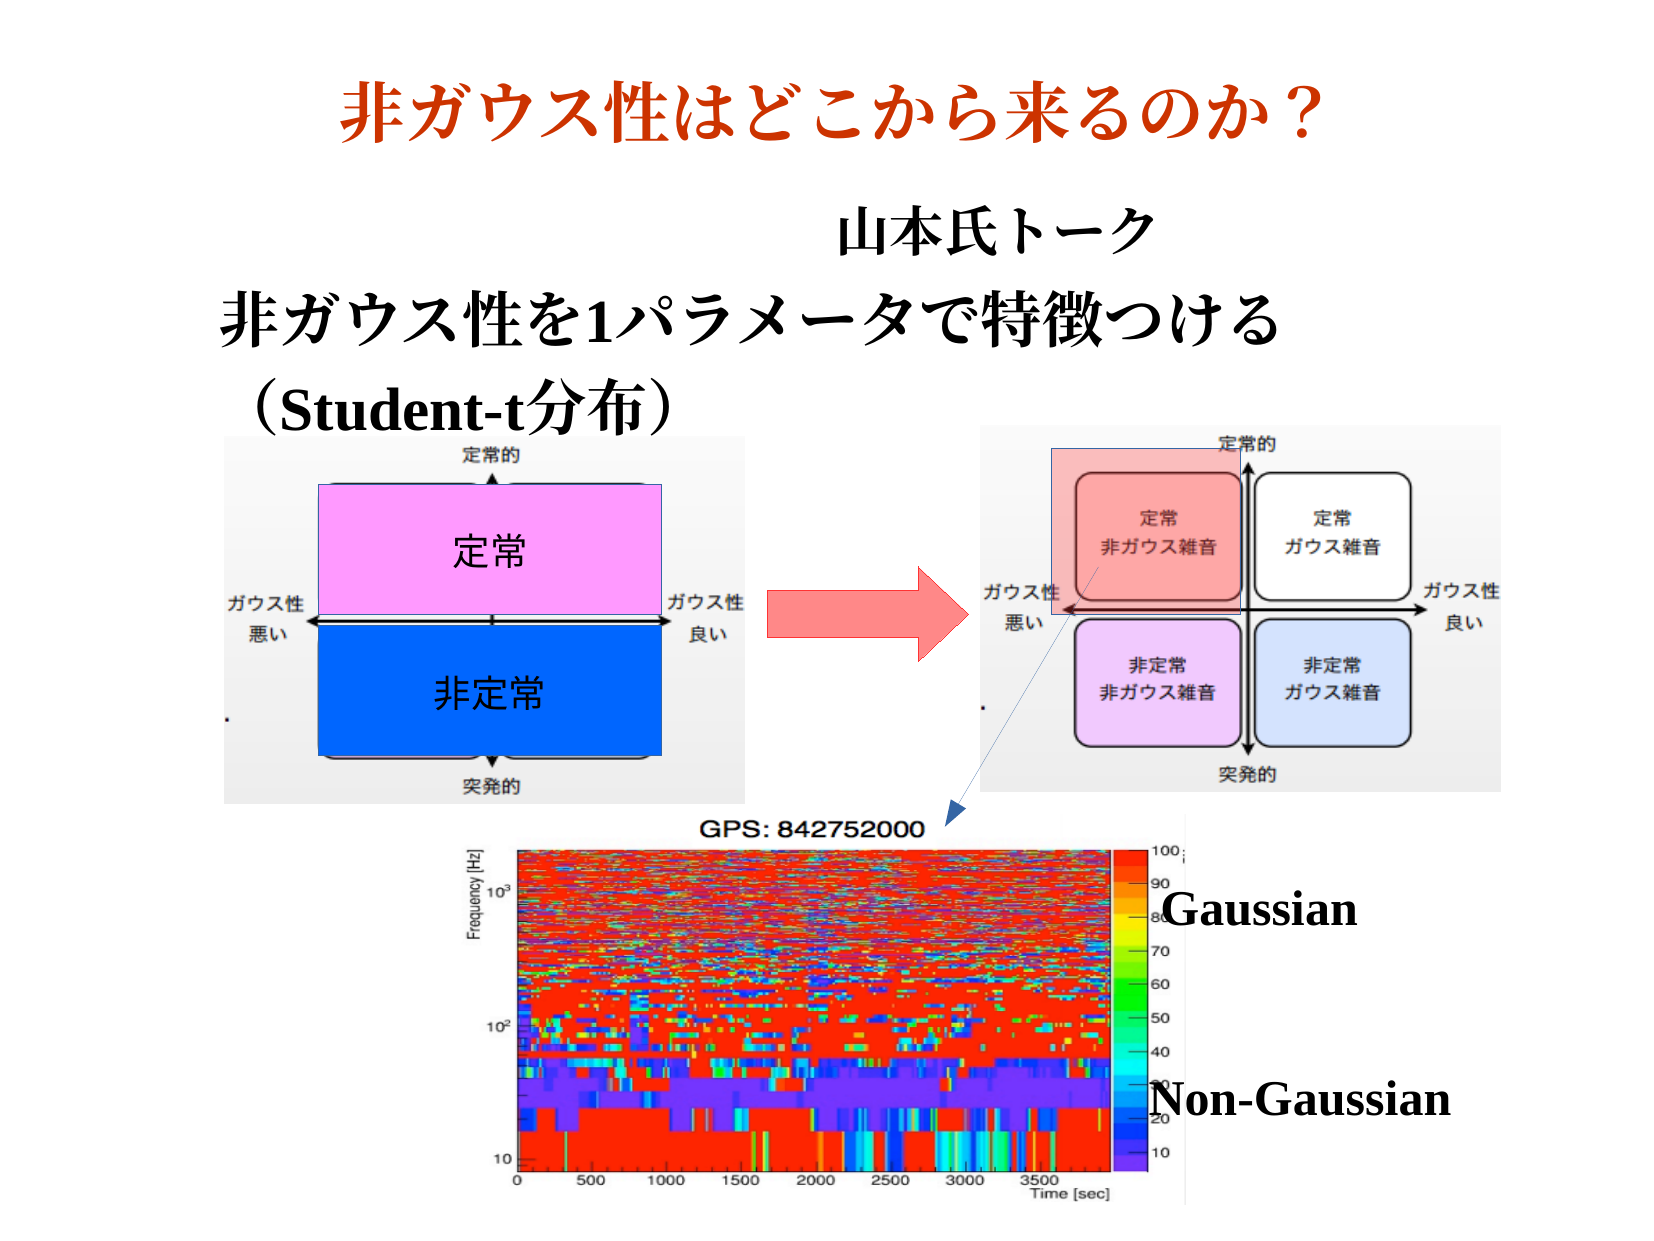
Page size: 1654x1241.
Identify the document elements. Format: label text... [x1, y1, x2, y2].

text_box [1051, 448, 1241, 615]
list 非ガウス性を1パラメータで特徴つける（Student-t分布） [153, 271, 1571, 449]
picture [980, 425, 1501, 792]
picture [448, 814, 1186, 1205]
text_box 非定常 [318, 625, 662, 756]
text_box 定常 [318, 484, 662, 615]
title 非ガウス性はどこから来るのか？ [94, 5, 1583, 213]
picture [224, 436, 745, 804]
text_box Non-Gaussian [1133, 1062, 1477, 1143]
text_box [767, 566, 969, 662]
text_box 山本氏トーク [820, 181, 1613, 259]
text_box Gaussian [1145, 874, 1394, 939]
